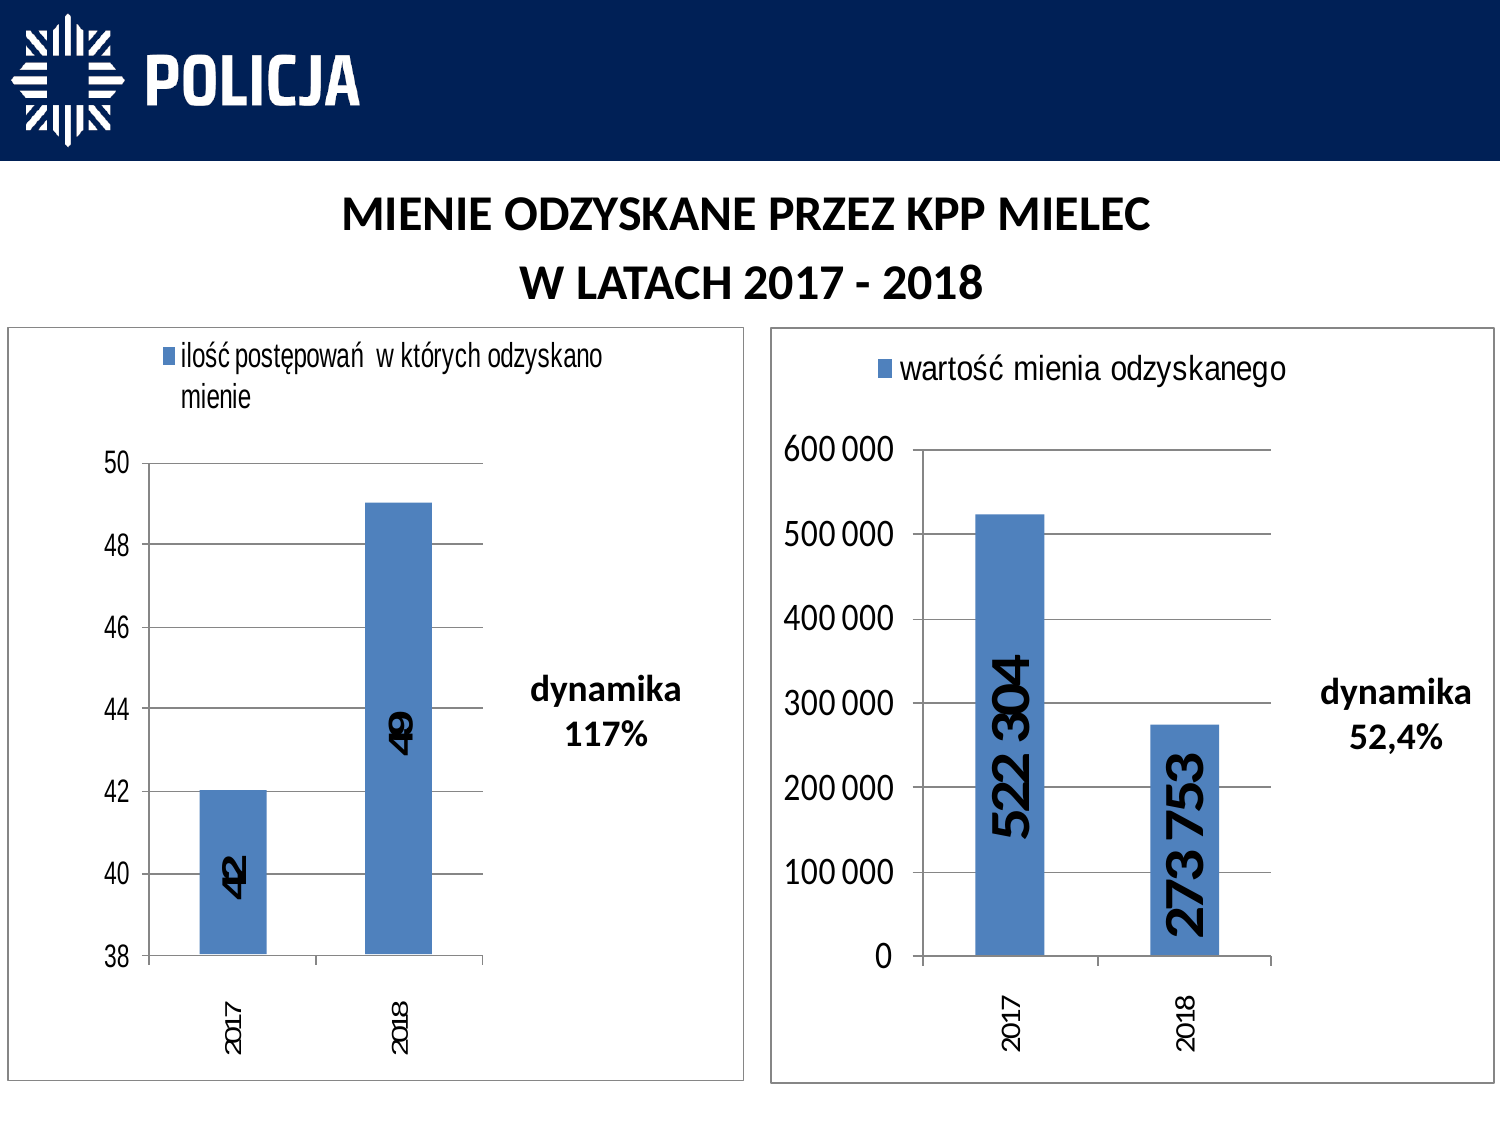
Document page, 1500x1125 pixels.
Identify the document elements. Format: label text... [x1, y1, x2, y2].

text_box [360, 0, 1500, 161]
text_box MIENIE ODZYSKANE PRZEZ KPP MIELEC W LATACH 2017 - 2018 [78, 172, 1425, 318]
chart [0, 316, 750, 1090]
picture [0, 0, 360, 161]
text_box dynamika 52,4% [1277, 659, 1500, 765]
text_box dynamika 117% [492, 656, 729, 762]
chart [761, 316, 1500, 1090]
